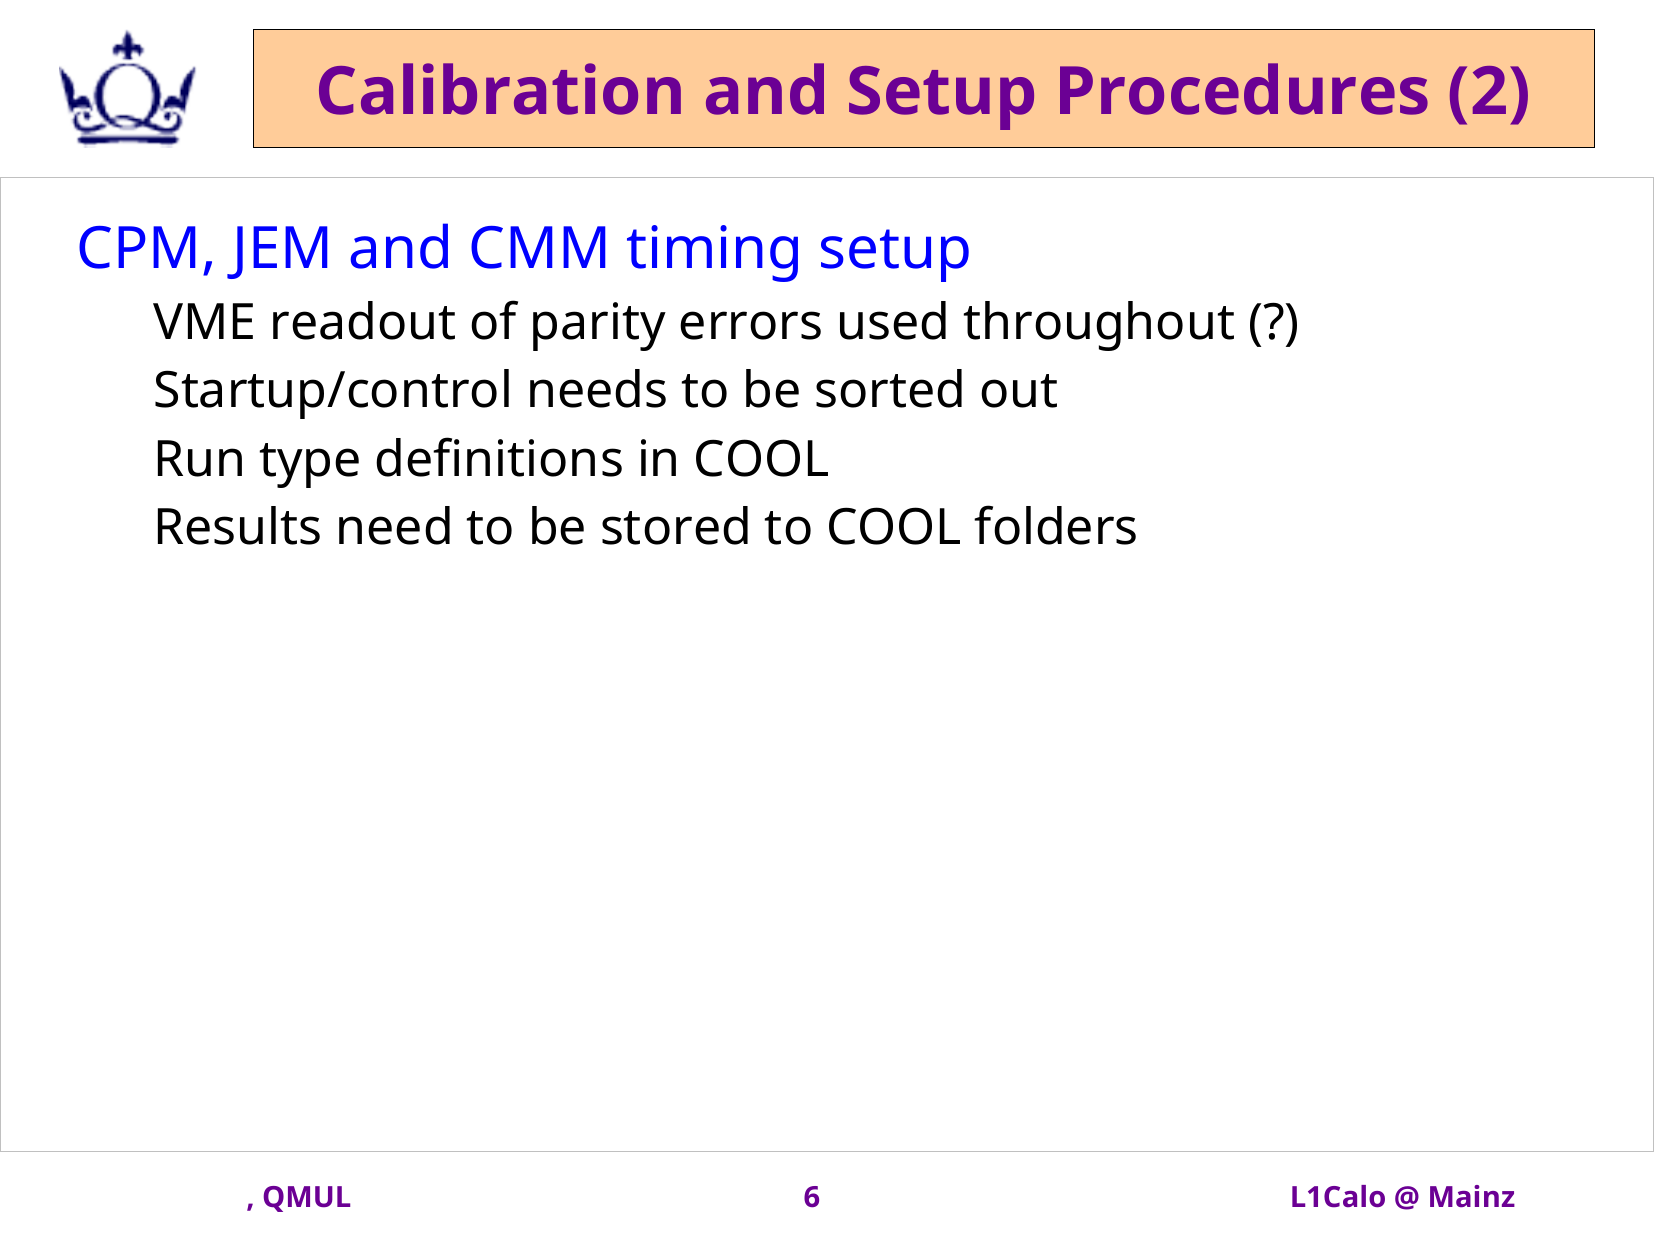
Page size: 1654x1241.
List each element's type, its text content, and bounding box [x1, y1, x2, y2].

list CPM, JEM and CMM timing setup VME readout of parity errors used throughout (?) Startup/control needs to be sorted out Run type definitions in COOL Results need to be stored to COOL folders [59, 206, 1603, 1127]
title Calibration and Setup Procedures (2) [253, 29, 1595, 148]
picture [59, 29, 200, 148]
